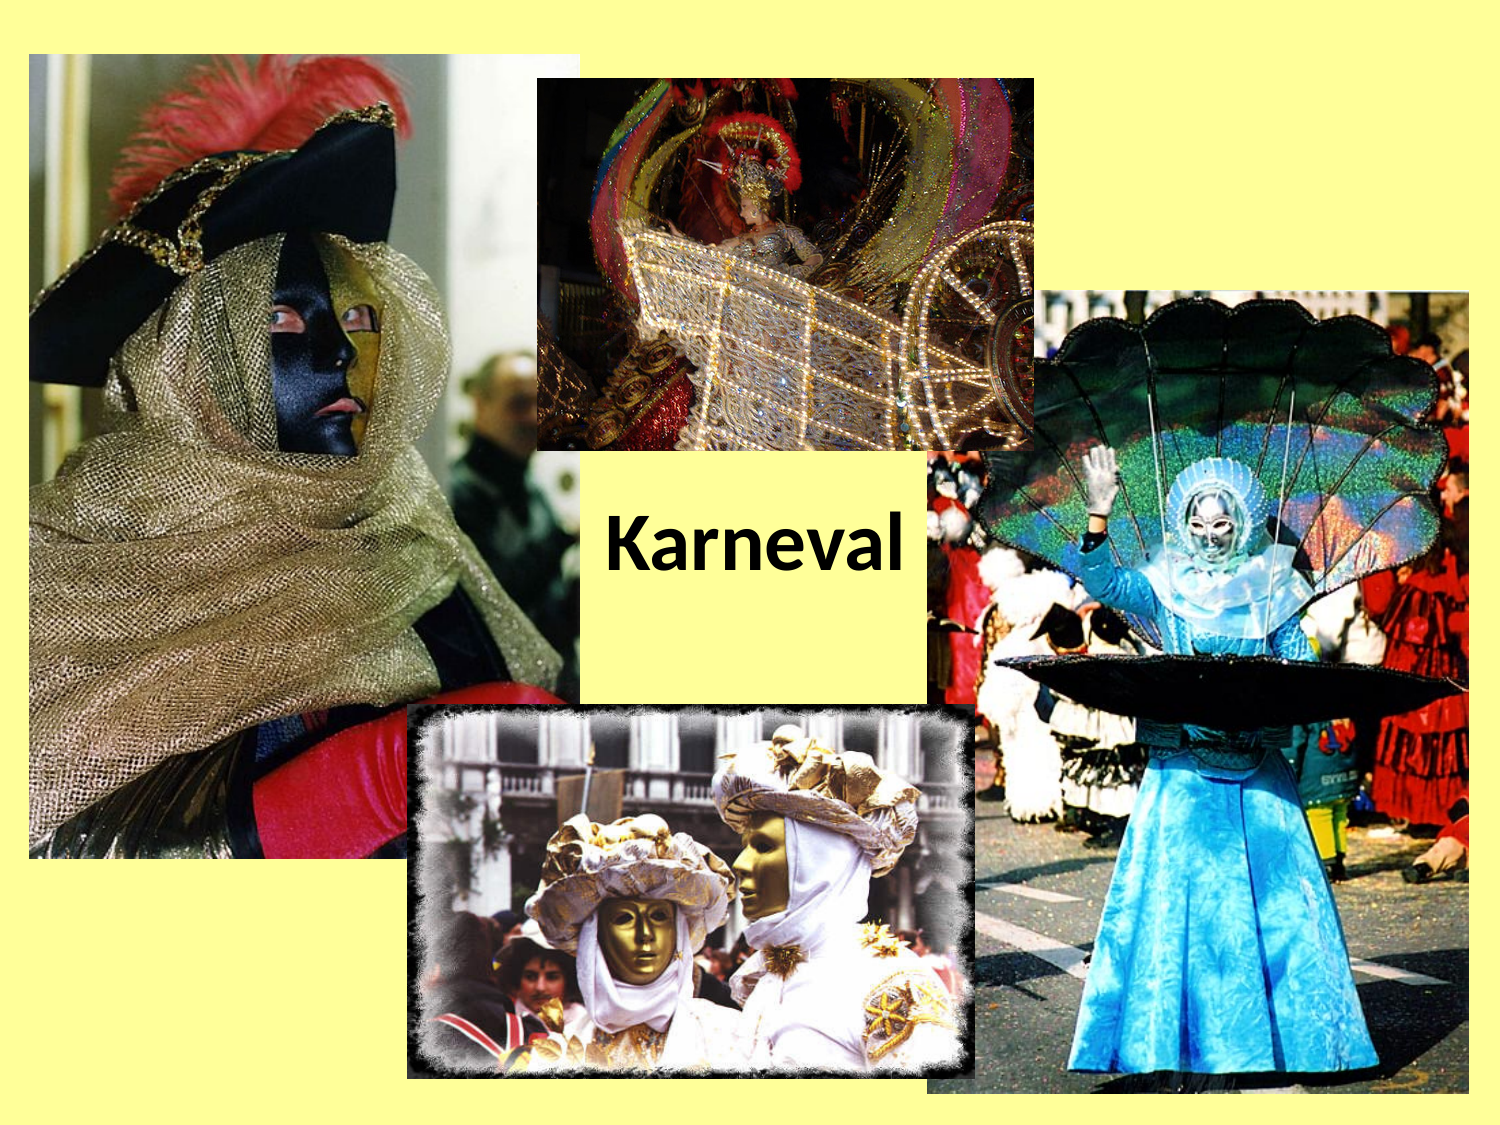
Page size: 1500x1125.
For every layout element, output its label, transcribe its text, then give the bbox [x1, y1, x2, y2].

picture [29, 54, 1469, 1094]
title Karneval [513, 456, 999, 644]
